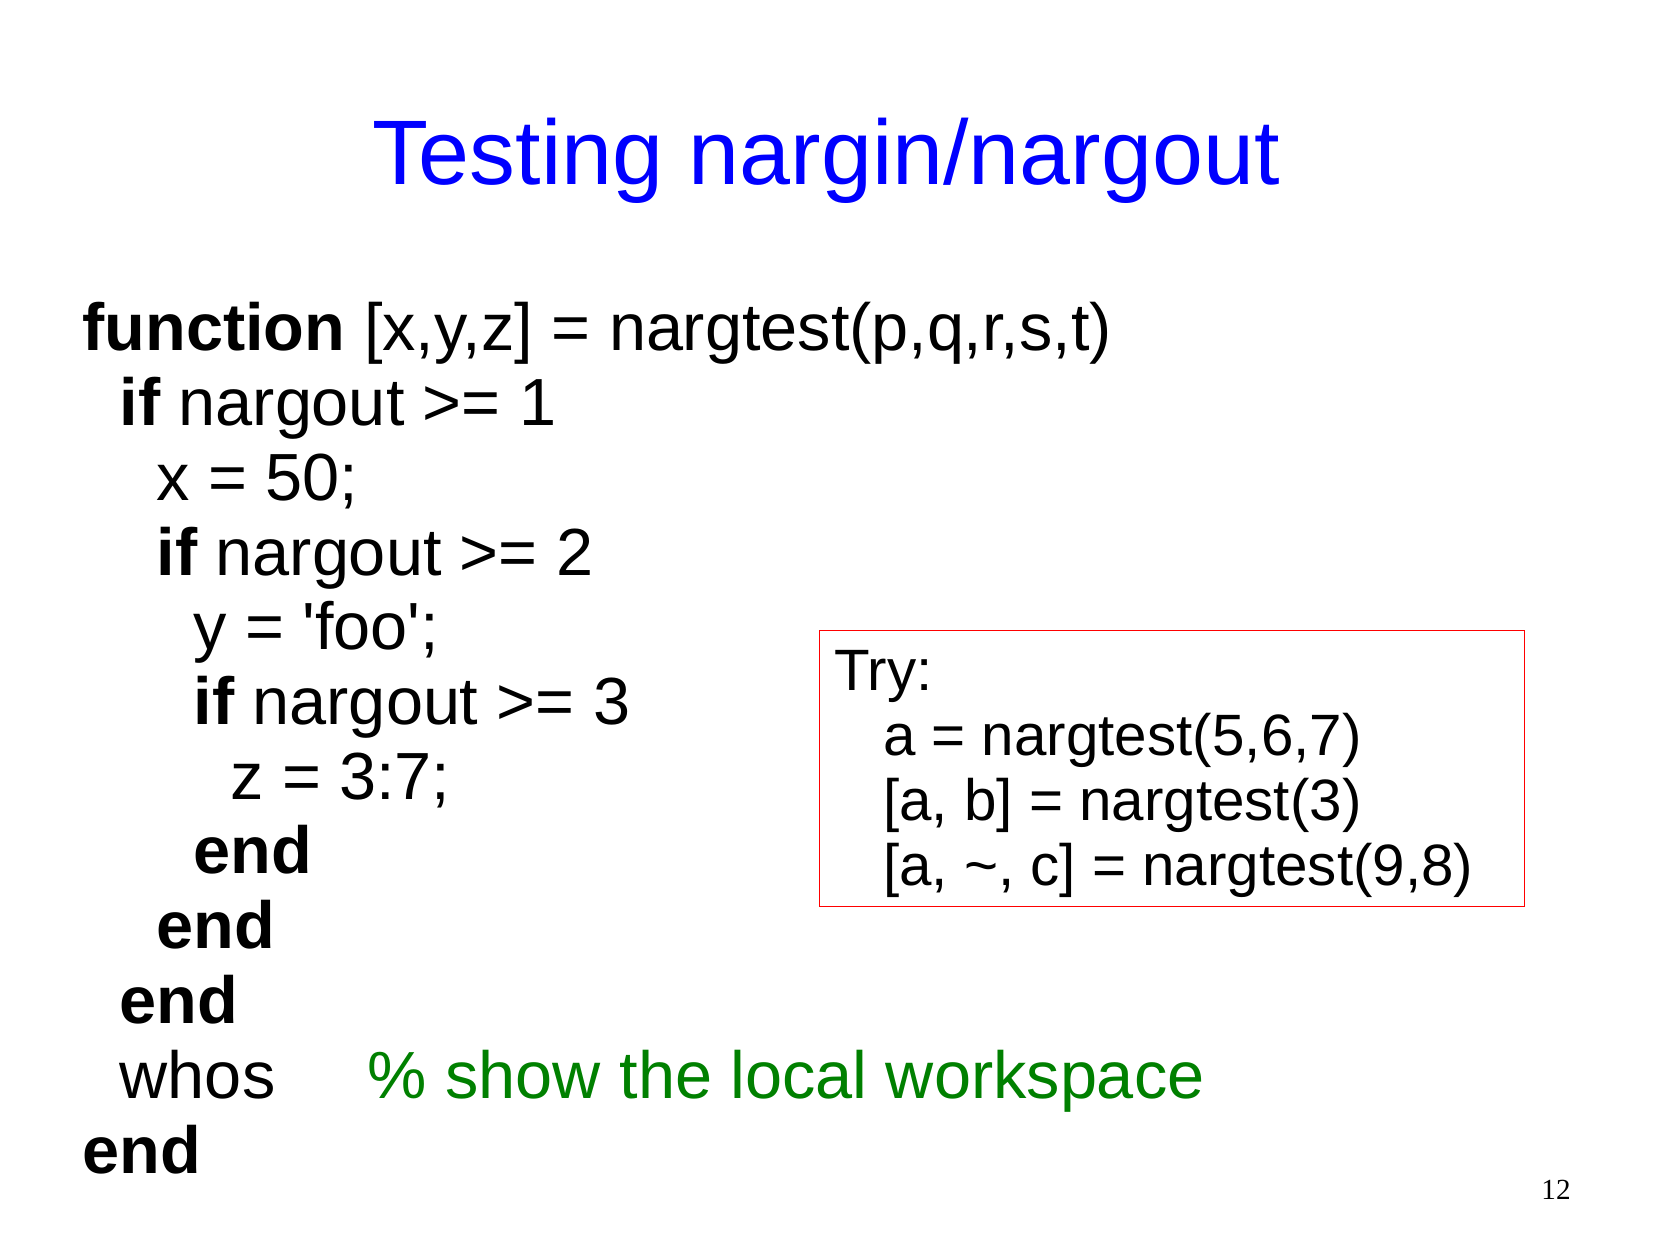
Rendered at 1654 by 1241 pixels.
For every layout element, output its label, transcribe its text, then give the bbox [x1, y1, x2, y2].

list function [x,y,z] = nargtest(p,q,r,s,t) if nargout >= 1 x = 50; if nargout >= 2 y = 'foo'; if nargout >= 3 z = 3:7; end end end whos % show the local workspace end [82, 290, 1571, 1188]
text_box Try: a = nargtest(5,6,7) [a, b] = nargtest(3) [a, ~, c] = nargtest(9,8) [819, 630, 1525, 907]
title Testing nargin/nargout [82, 56, 1571, 250]
